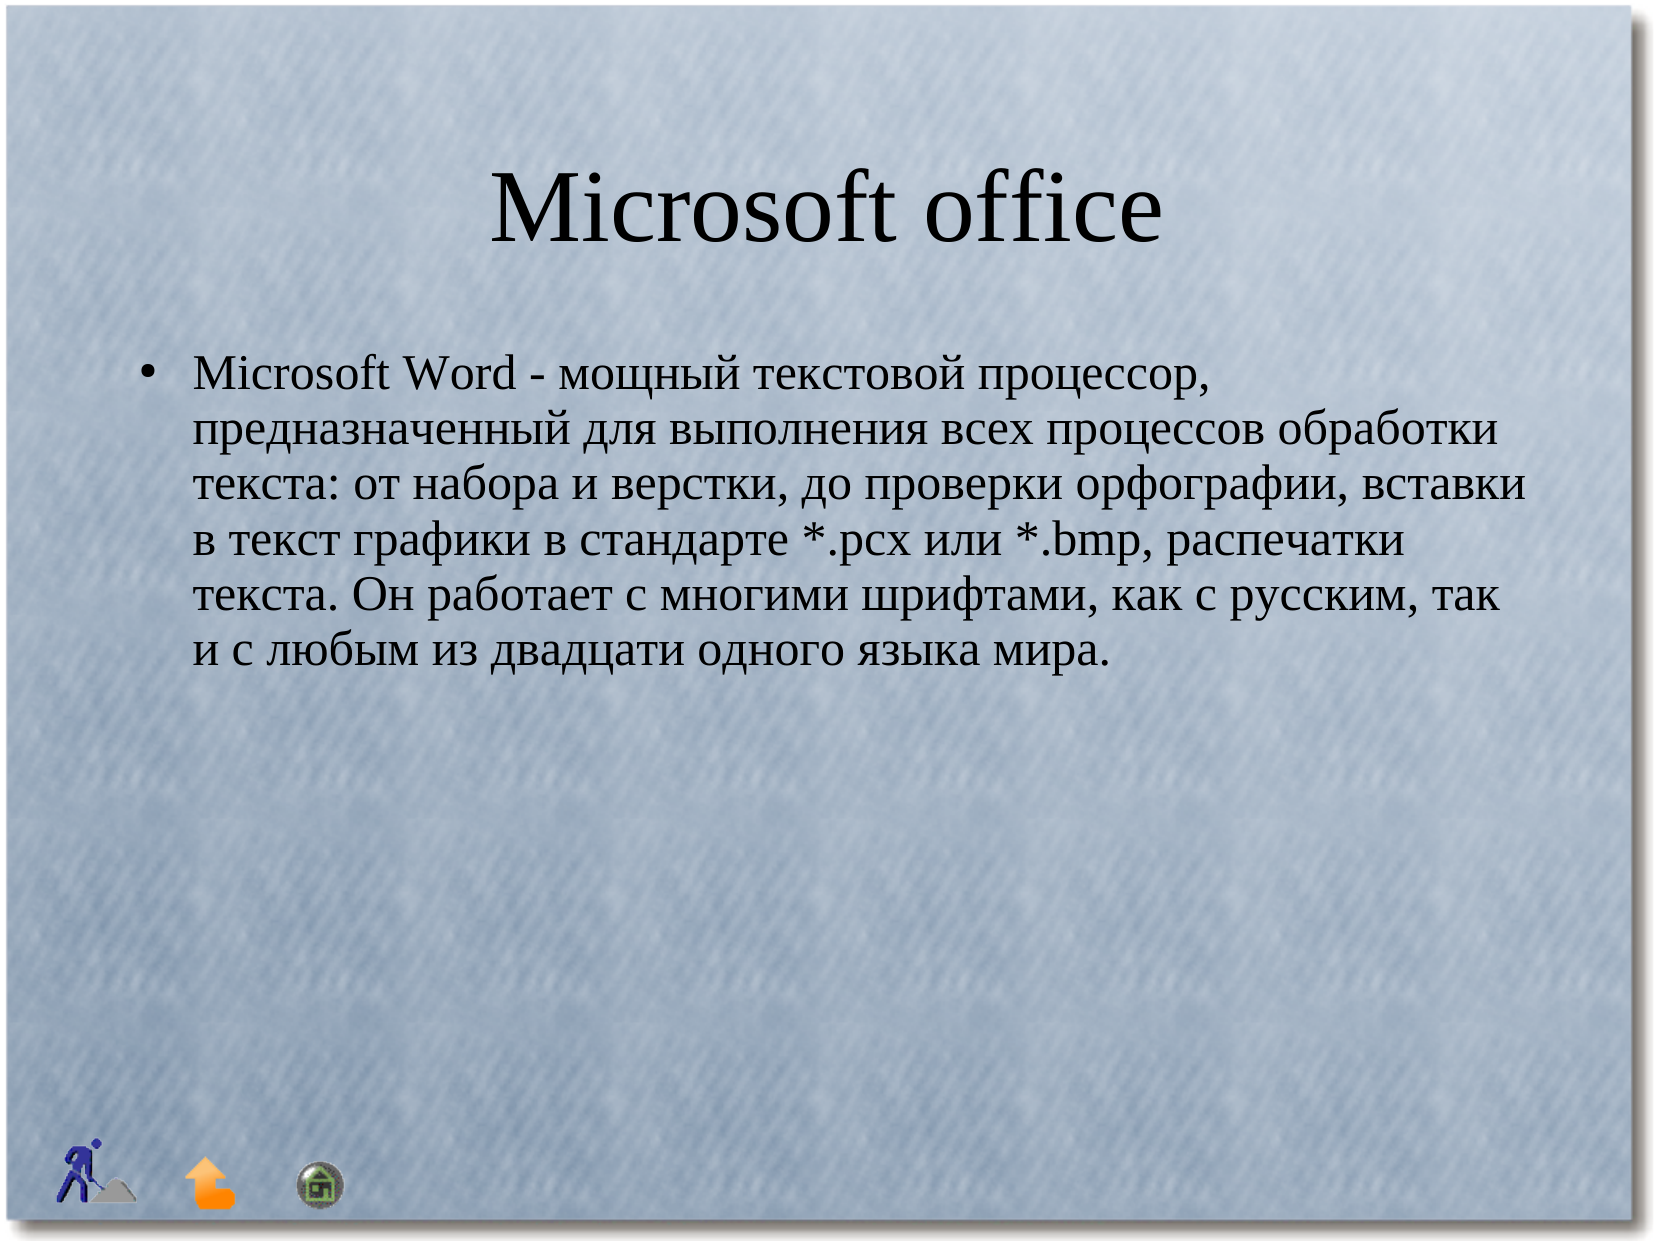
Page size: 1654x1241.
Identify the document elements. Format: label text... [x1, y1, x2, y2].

list Microsoft Word - мощный текстовой процессор, предназначенный для выполнения всех процессов обработки текста: от набора и верстки, до проверки орфографии, вставки в текст графики в стандарте *.pcx или *.bmp, распечатки текста. Он работает с многими шрифтами, как с русским, так и с любым из двадцати одного языка мира. [121, 344, 1534, 1127]
picture [0, 0, 1654, 1241]
title Microsoft office [121, 102, 1534, 310]
